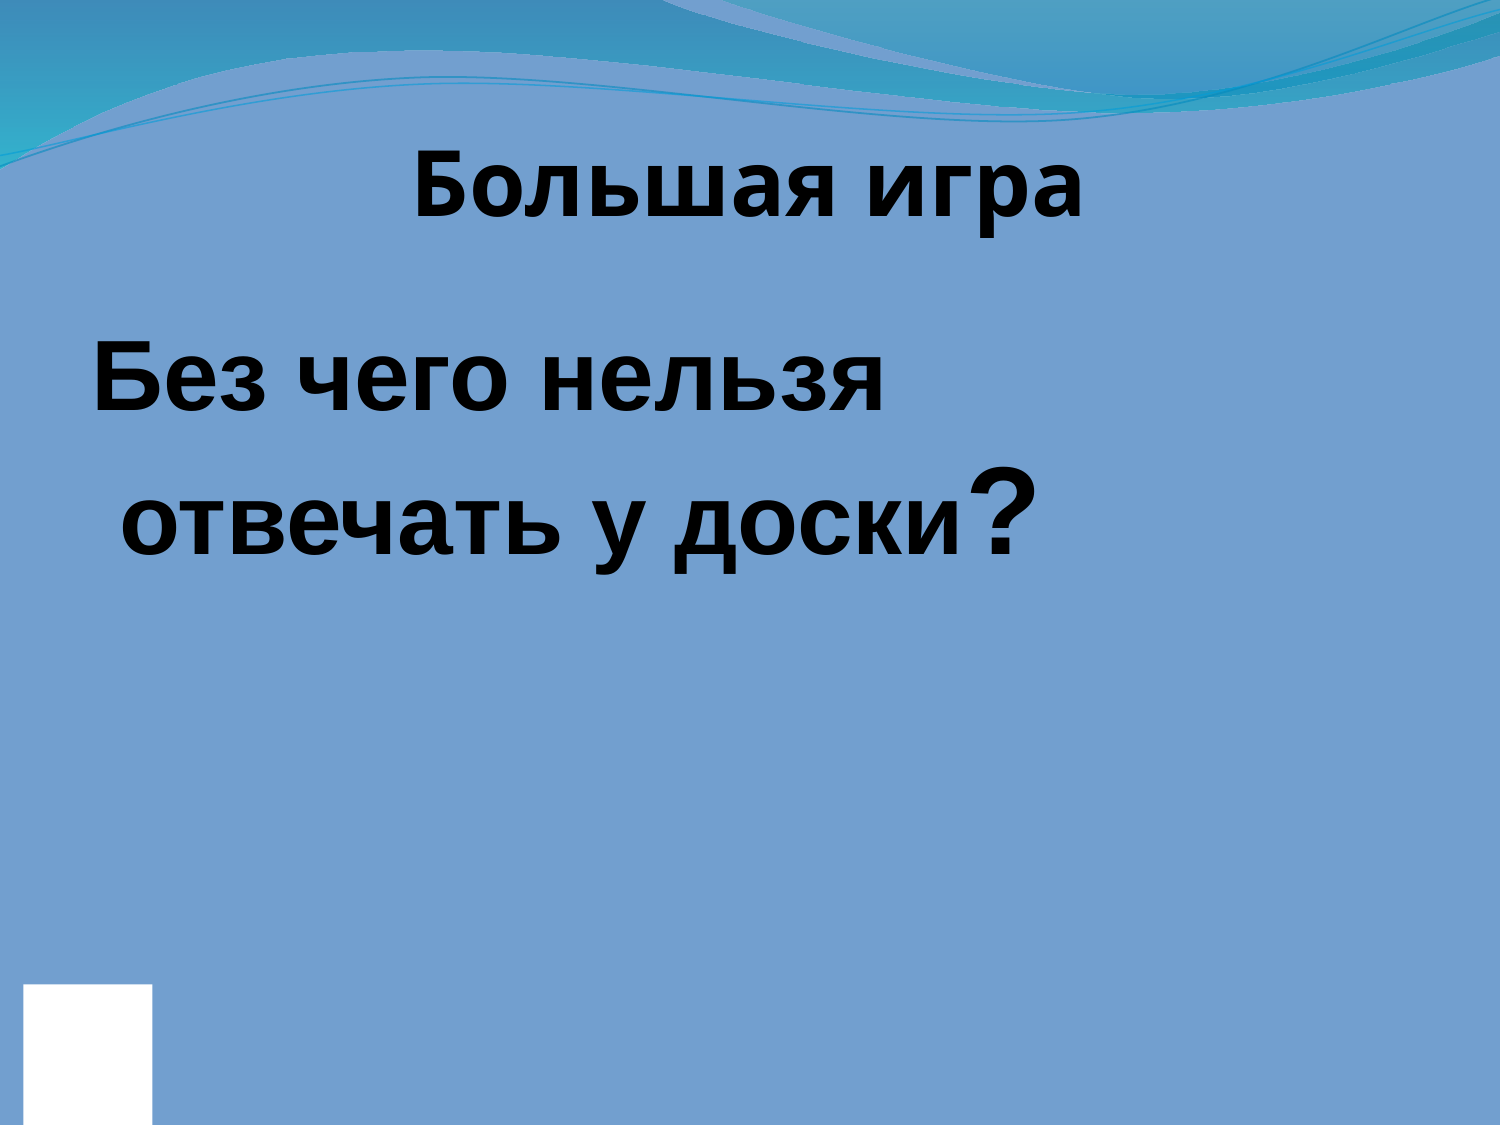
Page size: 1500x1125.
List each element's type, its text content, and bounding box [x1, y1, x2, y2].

picture [1290, 68, 1306, 74]
text_box Большая игра [81, 117, 1417, 302]
text_box [23, 984, 153, 1125]
text_box Без чего нельзя отвечать у доски? [76, 302, 1424, 588]
